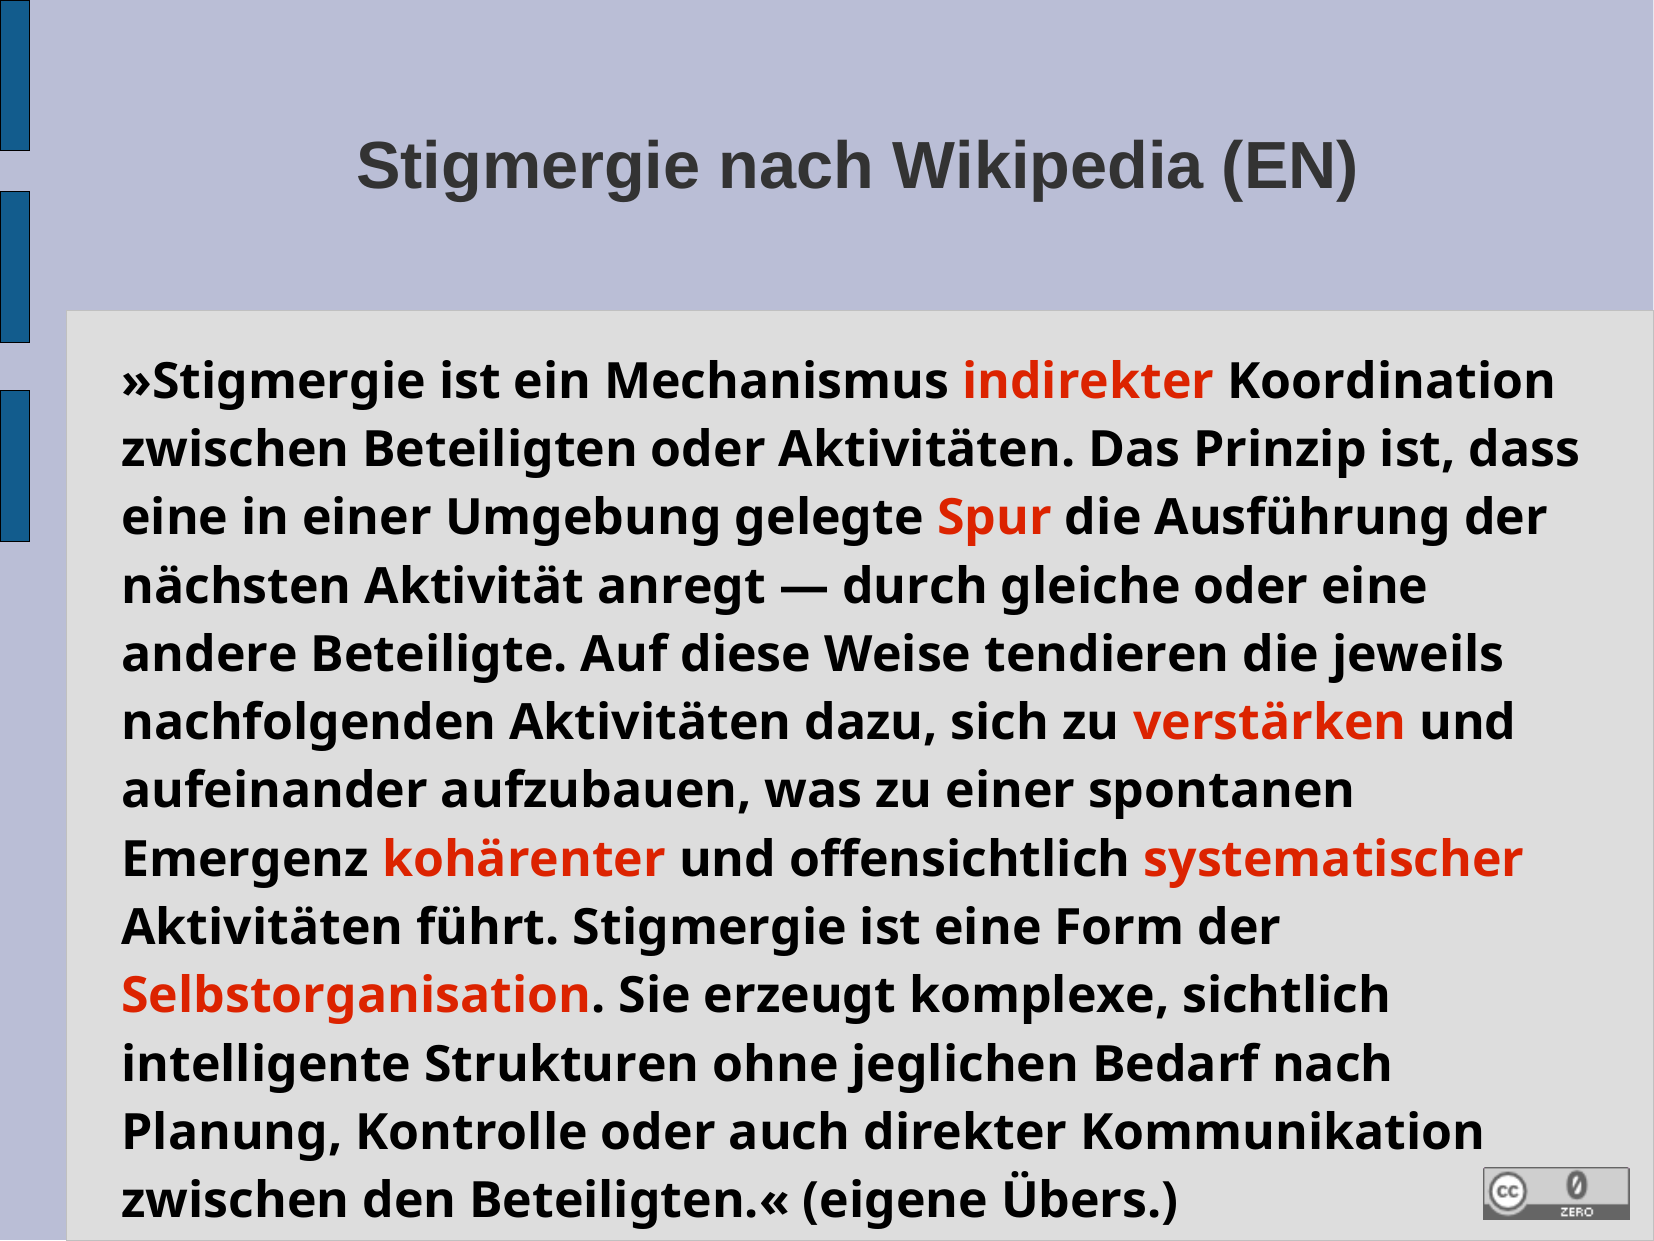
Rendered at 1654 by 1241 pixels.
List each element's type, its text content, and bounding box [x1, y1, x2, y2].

list »Stigmergie ist ein Mechanismus indirekter Koordination zwischen Beteiligten oder Aktivitäten. Das Prinzip ist, dass eine in einer Umgebung gelegte Spur die Ausführung der nächsten Aktivität anregt — durch gleiche oder eine andere Beteiligte. Auf diese Weise tendieren die jeweils nachfolgenden Aktivitäten dazu, sich zu verstärken und aufeinander aufzubauen, was zu einer spontanen Emergenz kohärenter und offensichtlich systematischer Aktivitäten führt. Stigmergie ist eine Form der Selbstorganisation. Sie erzeugt komplexe, sichtlich intelligente Strukturen ohne jeglichen Bedarf nach Planung, Kontrolle oder auch direkter Kommunikation zwischen den Beteiligten.« (eigene Übers.) [121, 344, 1595, 1152]
picture [1483, 1167, 1630, 1220]
title Stigmergie nach Wikipedia (EN) [121, 61, 1595, 269]
